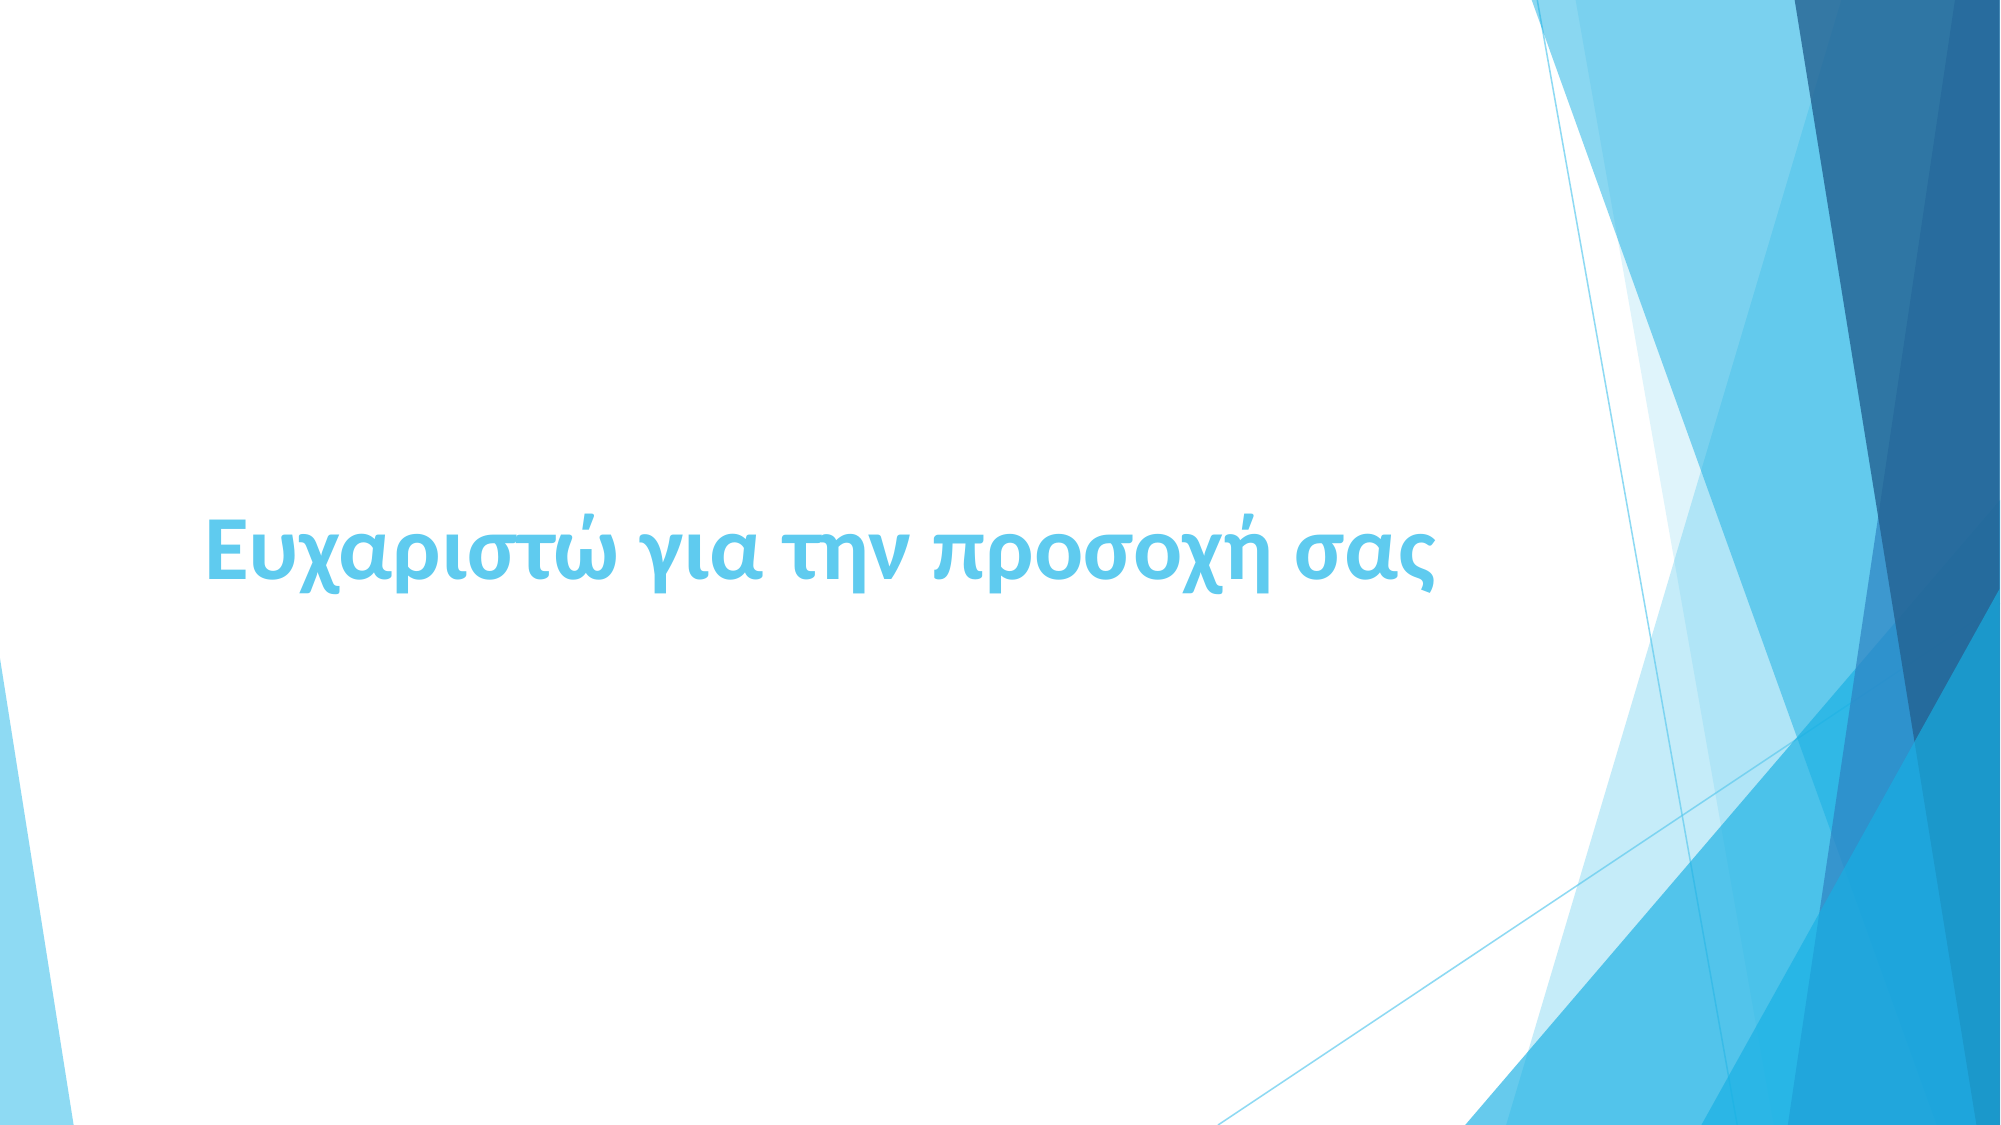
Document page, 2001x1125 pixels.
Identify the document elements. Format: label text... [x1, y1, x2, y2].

title Ευχαριστώ για την προσοχή σας [111, 210, 1522, 957]
